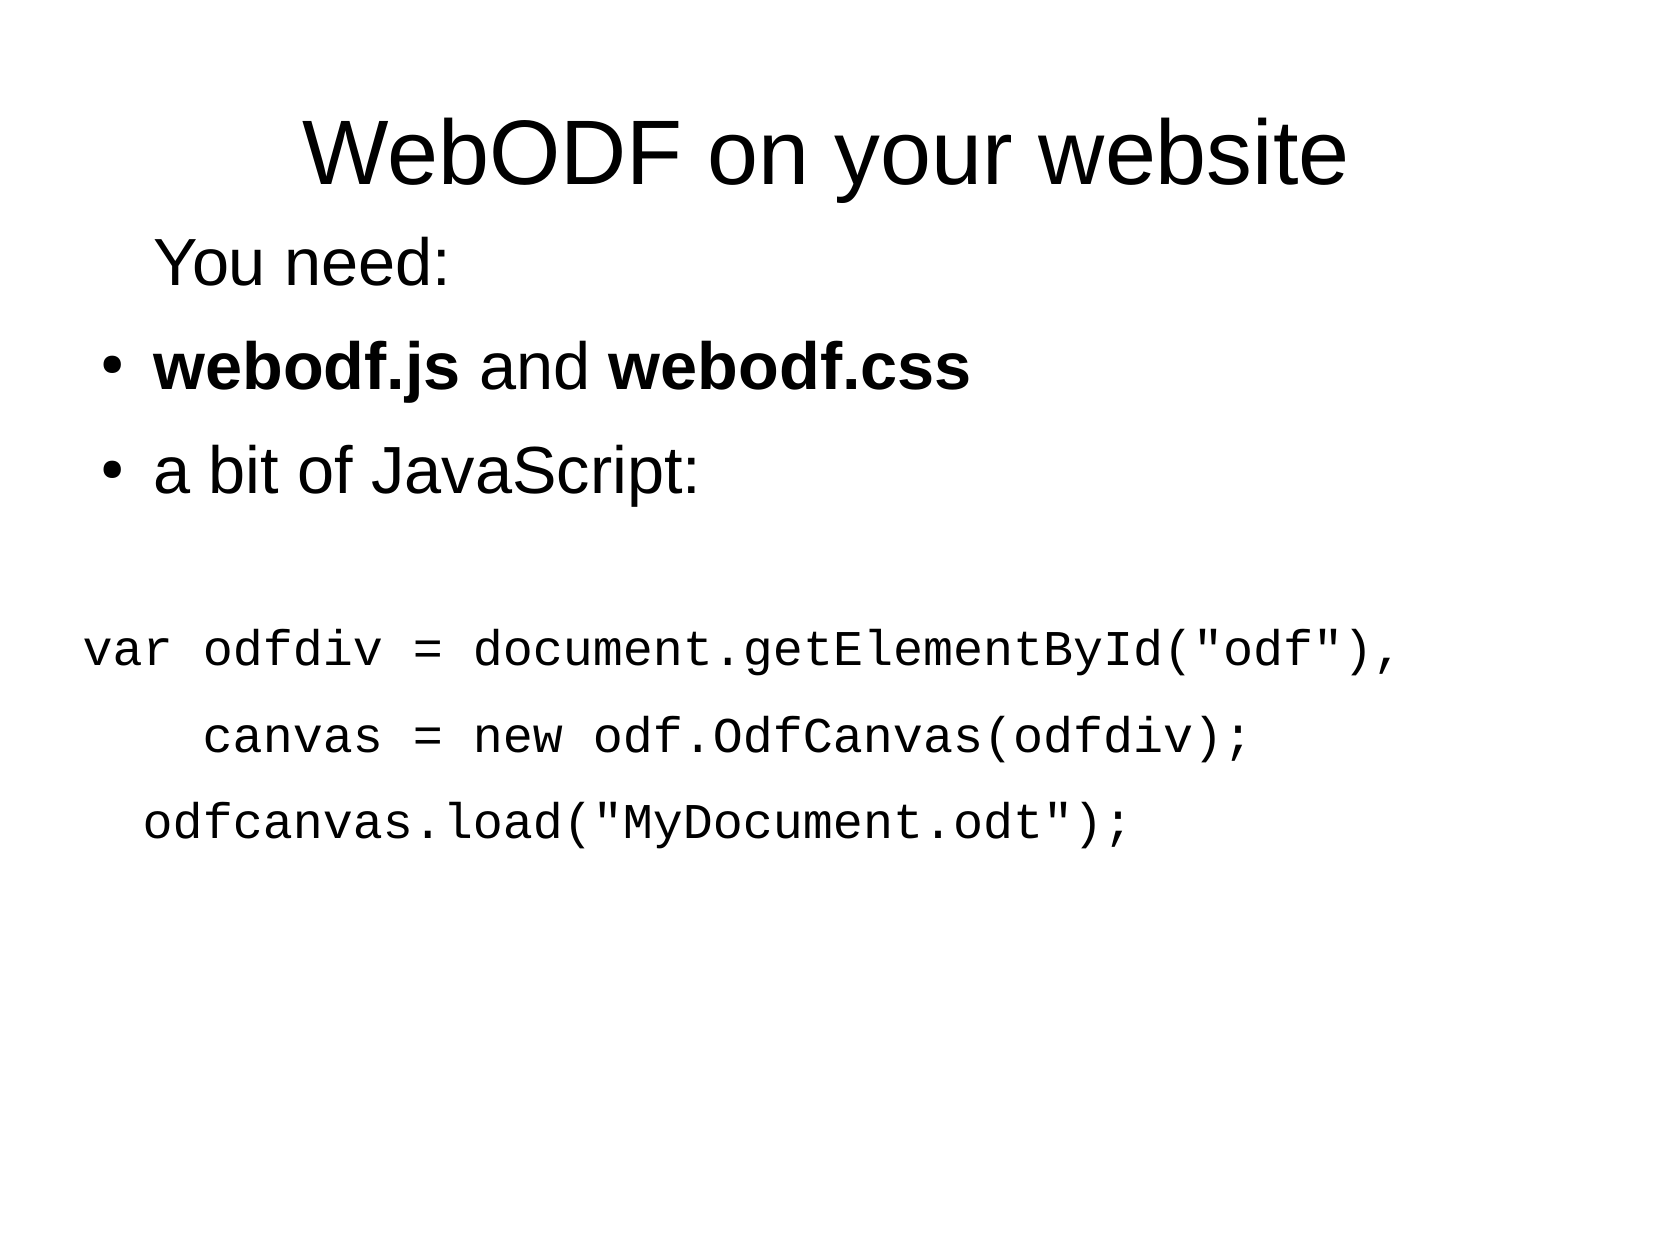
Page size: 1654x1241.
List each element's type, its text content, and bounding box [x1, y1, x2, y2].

list You need: webodf.js and webodf.css a bit of JavaScript: var odfdiv = document.getElementById("odf"), canvas = new odf.OdfCanvas(odfdiv); odfcanvas.load("MyDocument.odt"); [82, 225, 1571, 1109]
title WebODF on your website [82, 49, 1571, 225]
